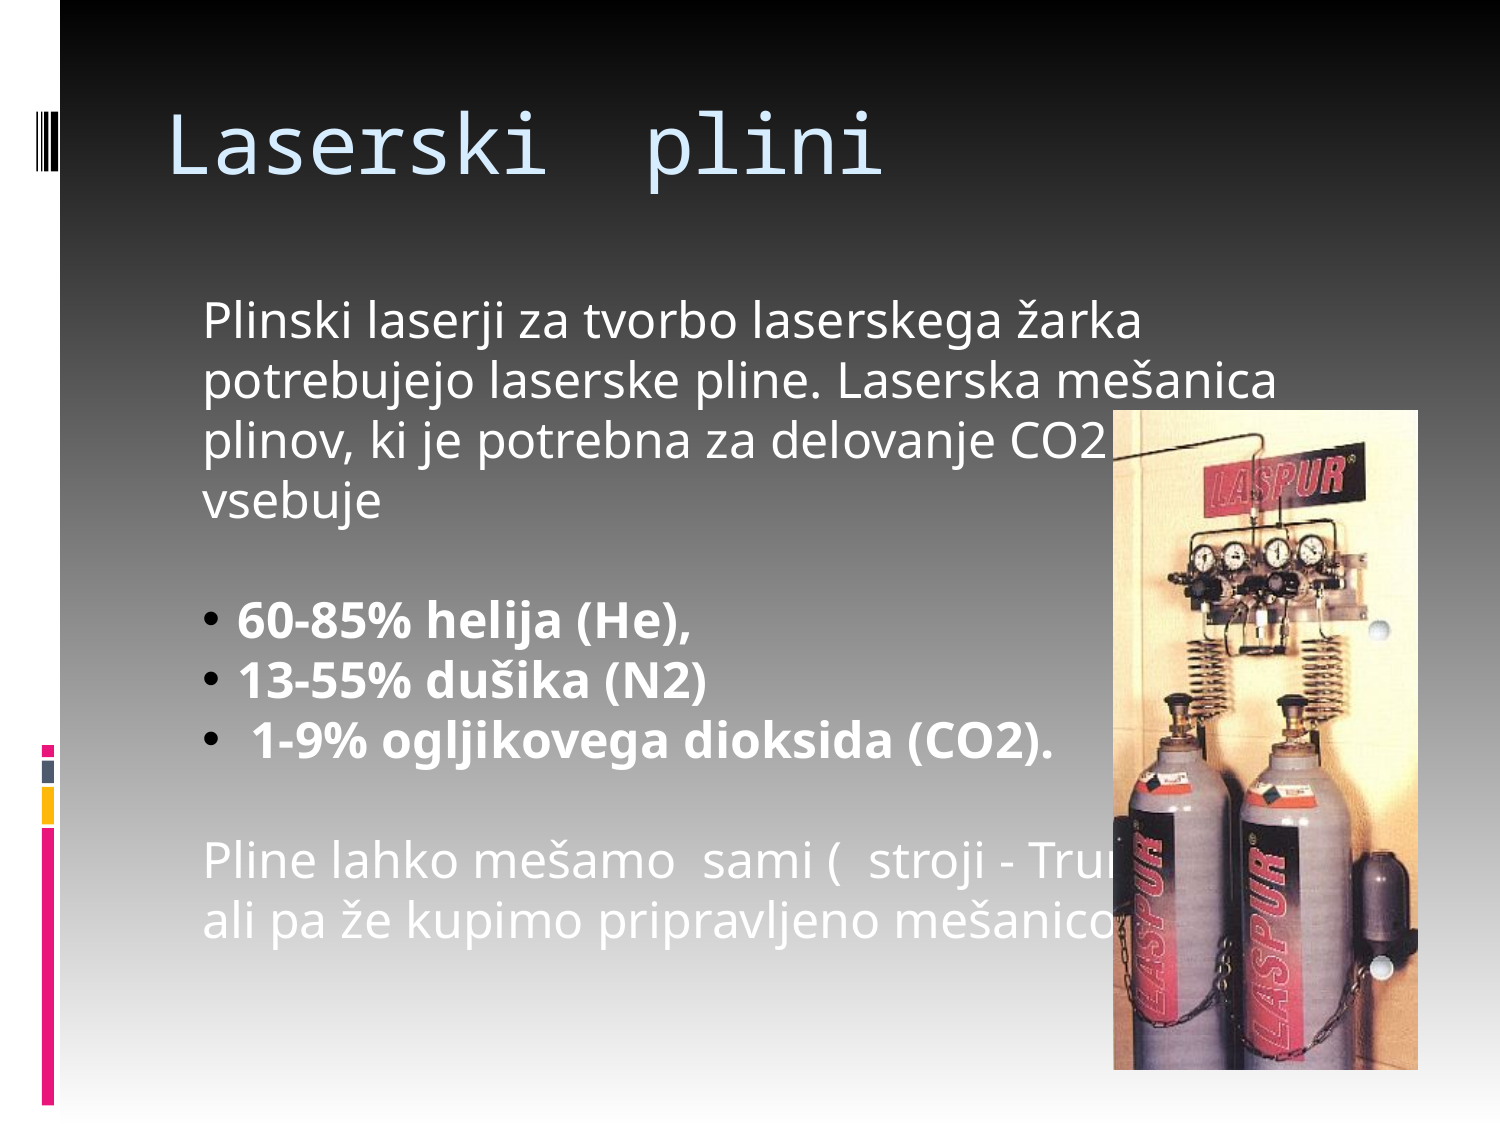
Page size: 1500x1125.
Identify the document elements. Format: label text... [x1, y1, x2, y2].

text_box Plinski laserji za tvorbo laserskega žarka potrebujejo laserske pline. Laserska mešanica plinov, ki je potrebna za delovanje CO2 laserja, vsebuje 60-85% helija (He), 13-55% dušika (N2) 1-9% ogljikovega dioksida (CO2). Pline lahko mešamo sami ( stroji - Trumf) ali pa že kupimo pripravljeno mešanico. [187, 281, 1430, 1016]
picture [1113, 410, 1418, 1071]
title Laserski plini [150, 83, 1425, 234]
